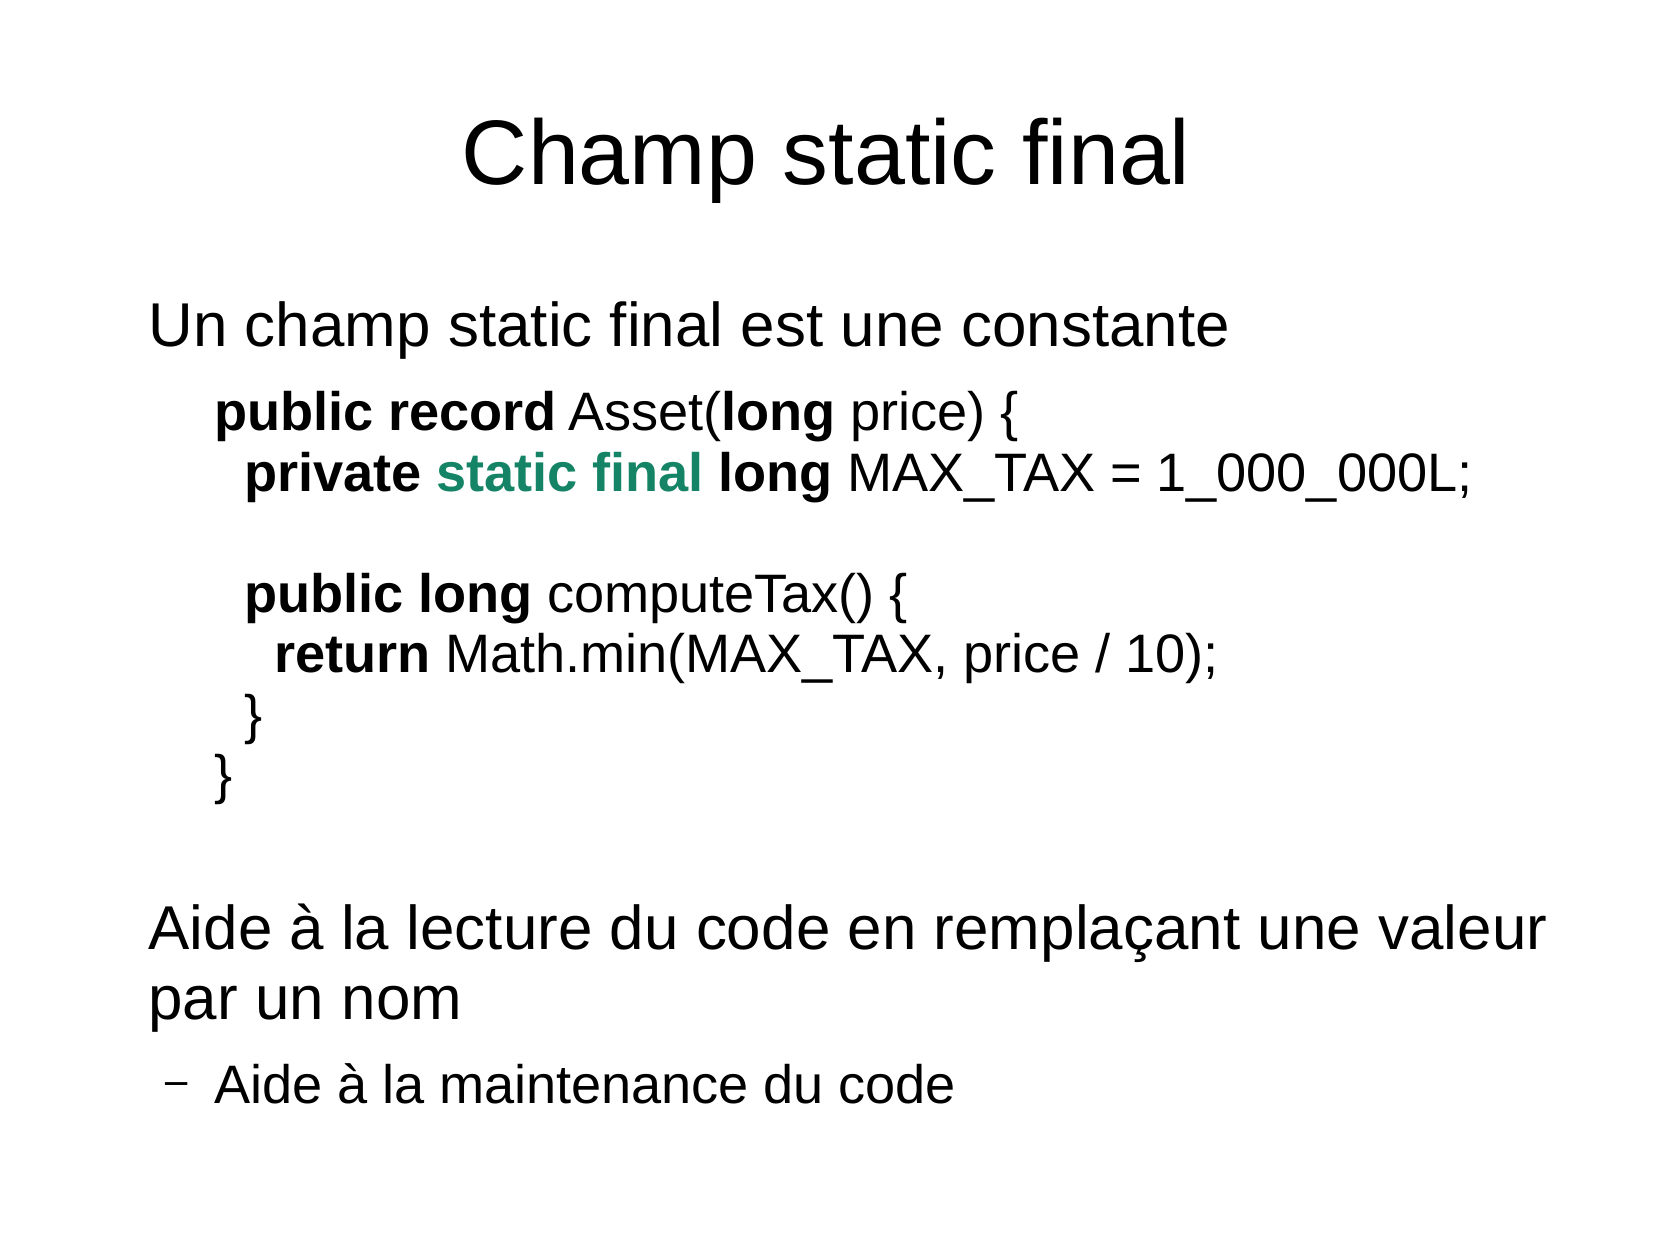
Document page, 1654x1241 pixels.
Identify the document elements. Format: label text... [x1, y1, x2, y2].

title Champ static final [82, 49, 1571, 257]
list Un champ static final est une constante public record Asset(long price) { private static final long MAX_TAX = 1_000_000L; public long computeTax() { return Math.min(MAX_TAX, price / 10); } } Aide à la lecture du code en remplaçant une valeur par un nom Aide à la maintenance du code [82, 290, 1571, 1126]
